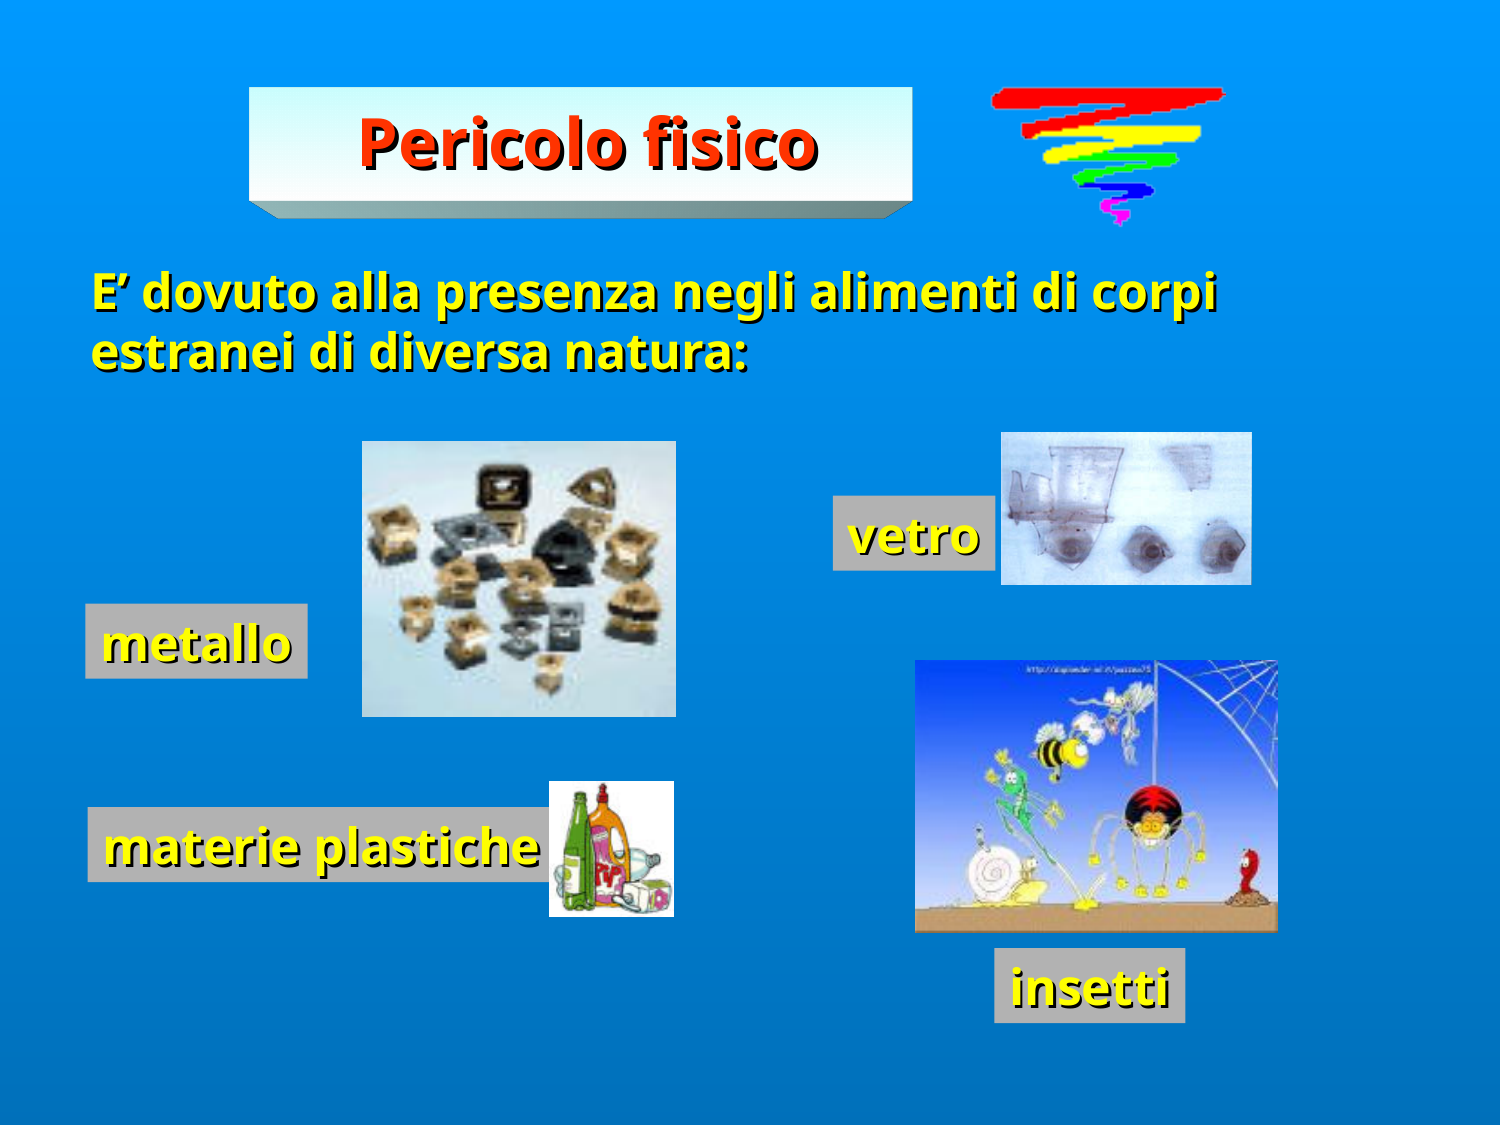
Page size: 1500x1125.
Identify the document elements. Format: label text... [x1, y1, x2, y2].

text_box vetro [832, 495, 989, 571]
picture [987, 83, 1226, 238]
text_box metallo [85, 603, 288, 679]
picture [549, 782, 674, 917]
picture [915, 660, 1278, 933]
text_box Pericolo fisico [275, 92, 901, 188]
text_box materie plastiche [87, 807, 537, 883]
text_box [249, 87, 912, 200]
text_box E’ dovuto alla presenza negli alimenti di corpi estranei di diversa natura: [75, 252, 1438, 388]
picture [1001, 432, 1252, 585]
picture [362, 441, 676, 717]
text_box insetti [994, 948, 1178, 1024]
